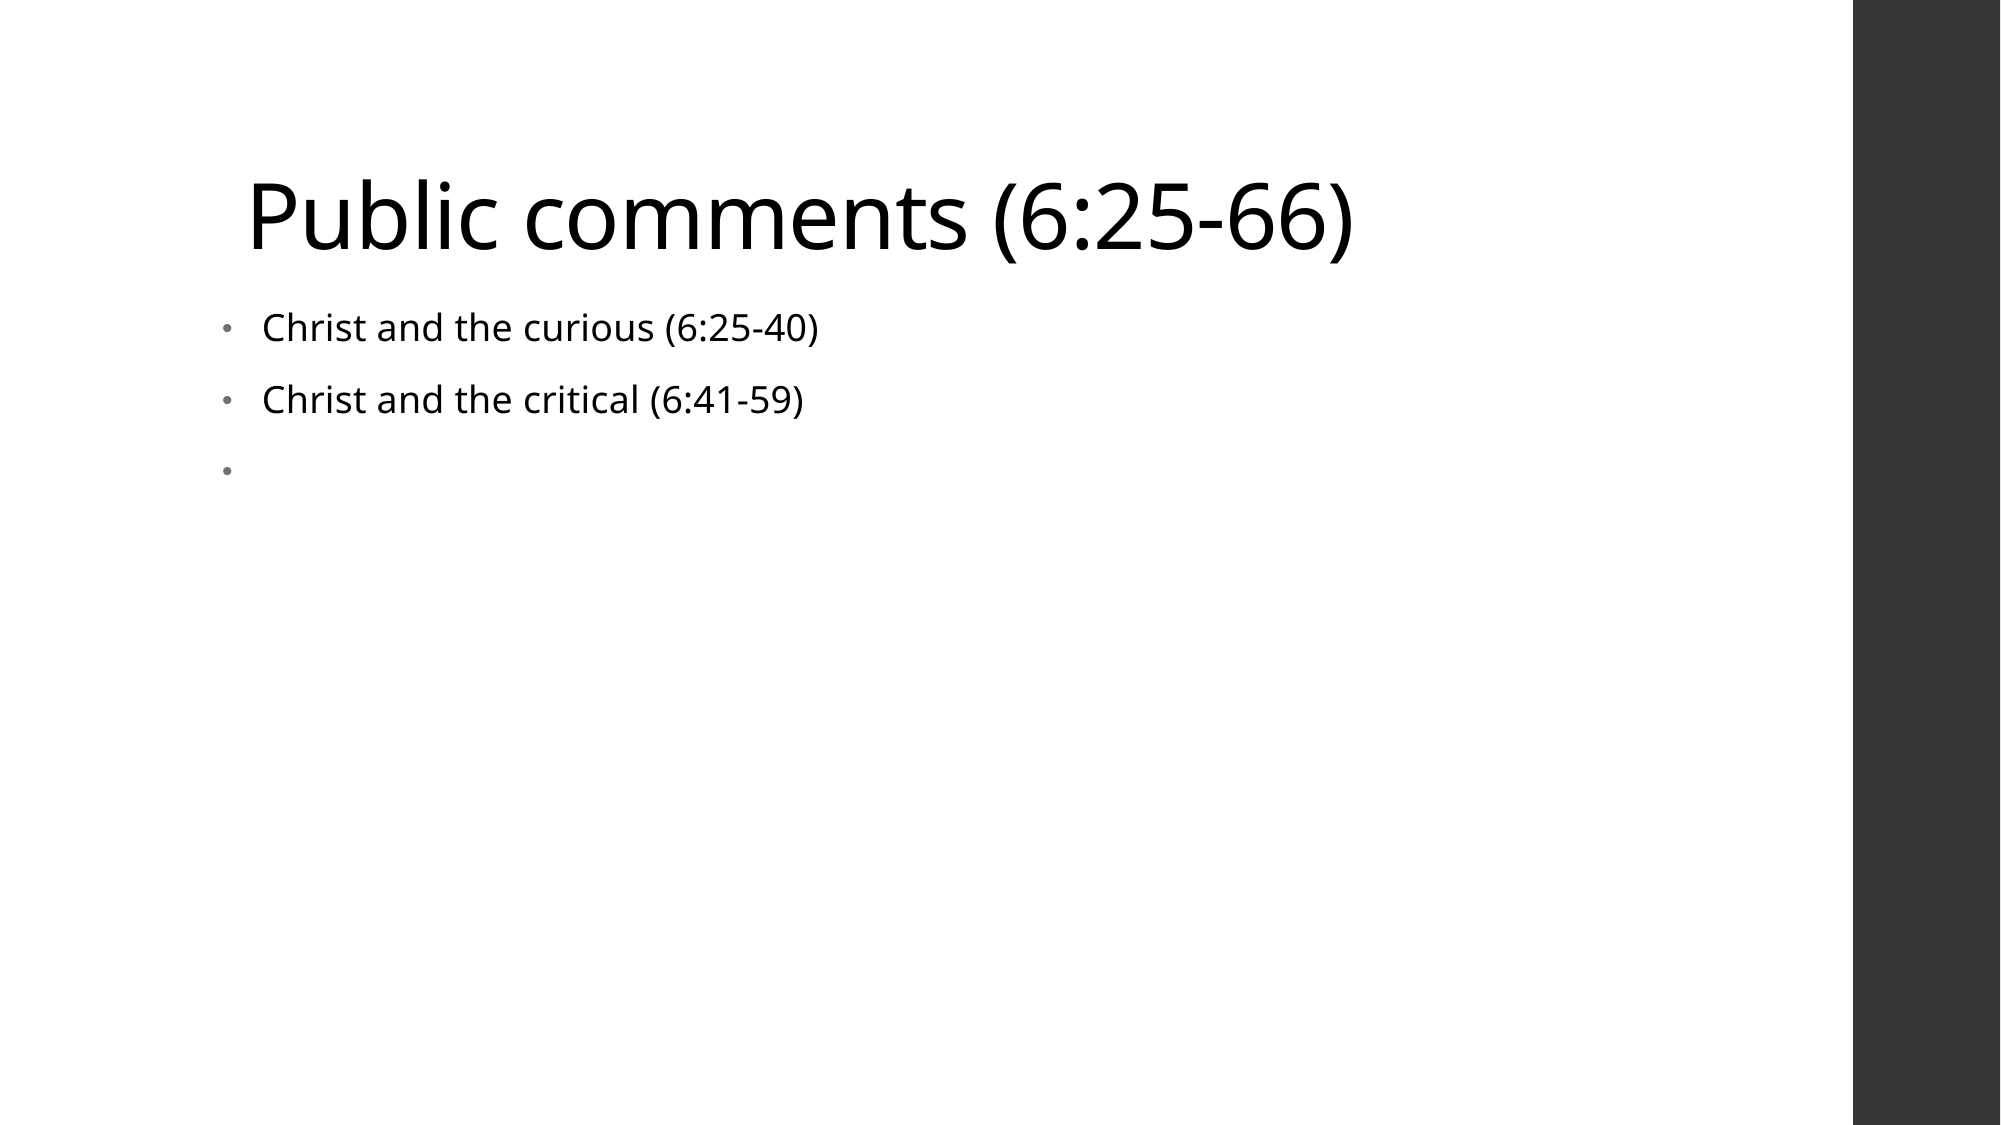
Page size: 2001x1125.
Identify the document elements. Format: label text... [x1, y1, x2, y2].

list Christ and the curious (6:25-40) Christ and the critical (6:41-59) [206, 299, 1617, 1014]
title Public comments (6:25-66) [206, 60, 1797, 278]
